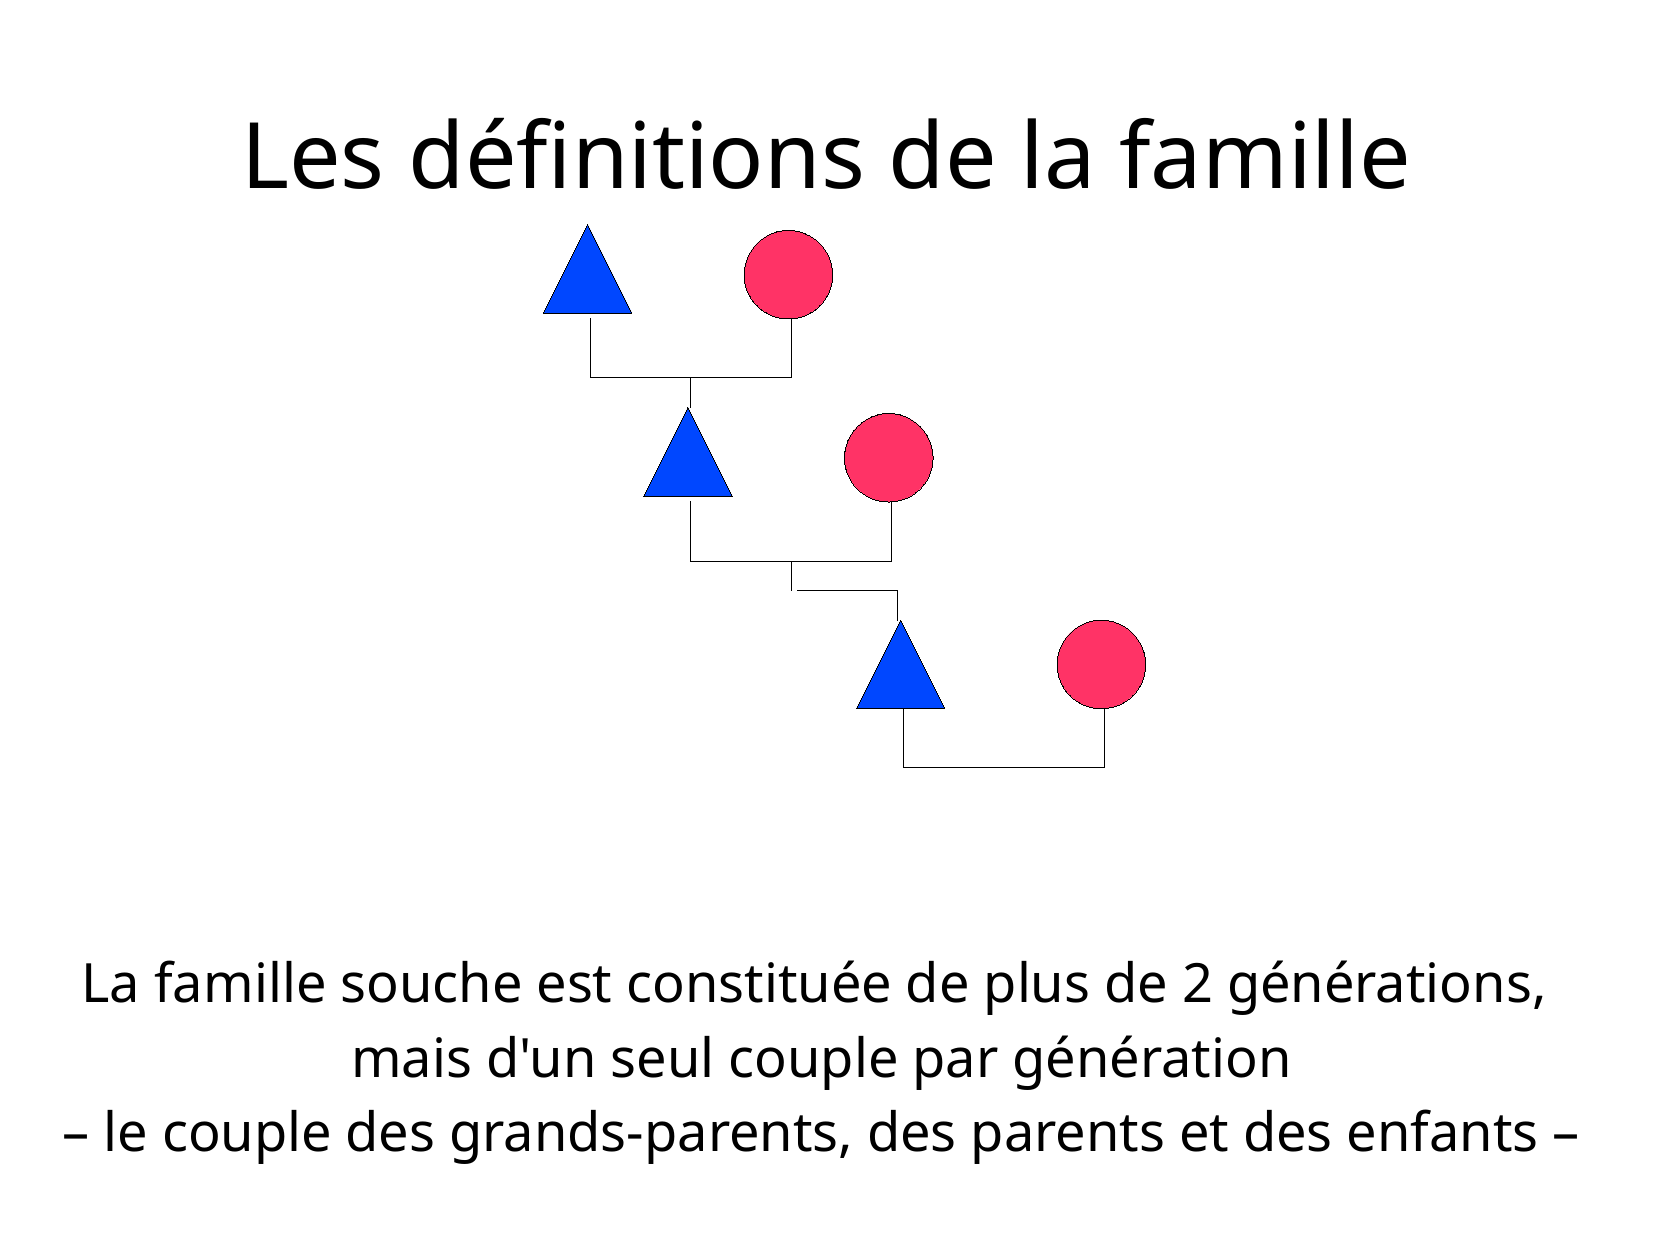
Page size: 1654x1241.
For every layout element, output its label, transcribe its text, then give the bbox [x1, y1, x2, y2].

text_box [643, 407, 733, 497]
text_box [543, 224, 632, 314]
text_box [1057, 620, 1146, 709]
text_box La famille souche est constituée de plus de 2 générations, mais d'un seul couple par génération – le couple des grands-parents, des parents et des enfants – [47, 955, 1380, 1157]
text_box [856, 620, 945, 709]
title Les définitions de la famille [82, 56, 1571, 250]
text_box [744, 230, 833, 319]
text_box [844, 413, 934, 503]
